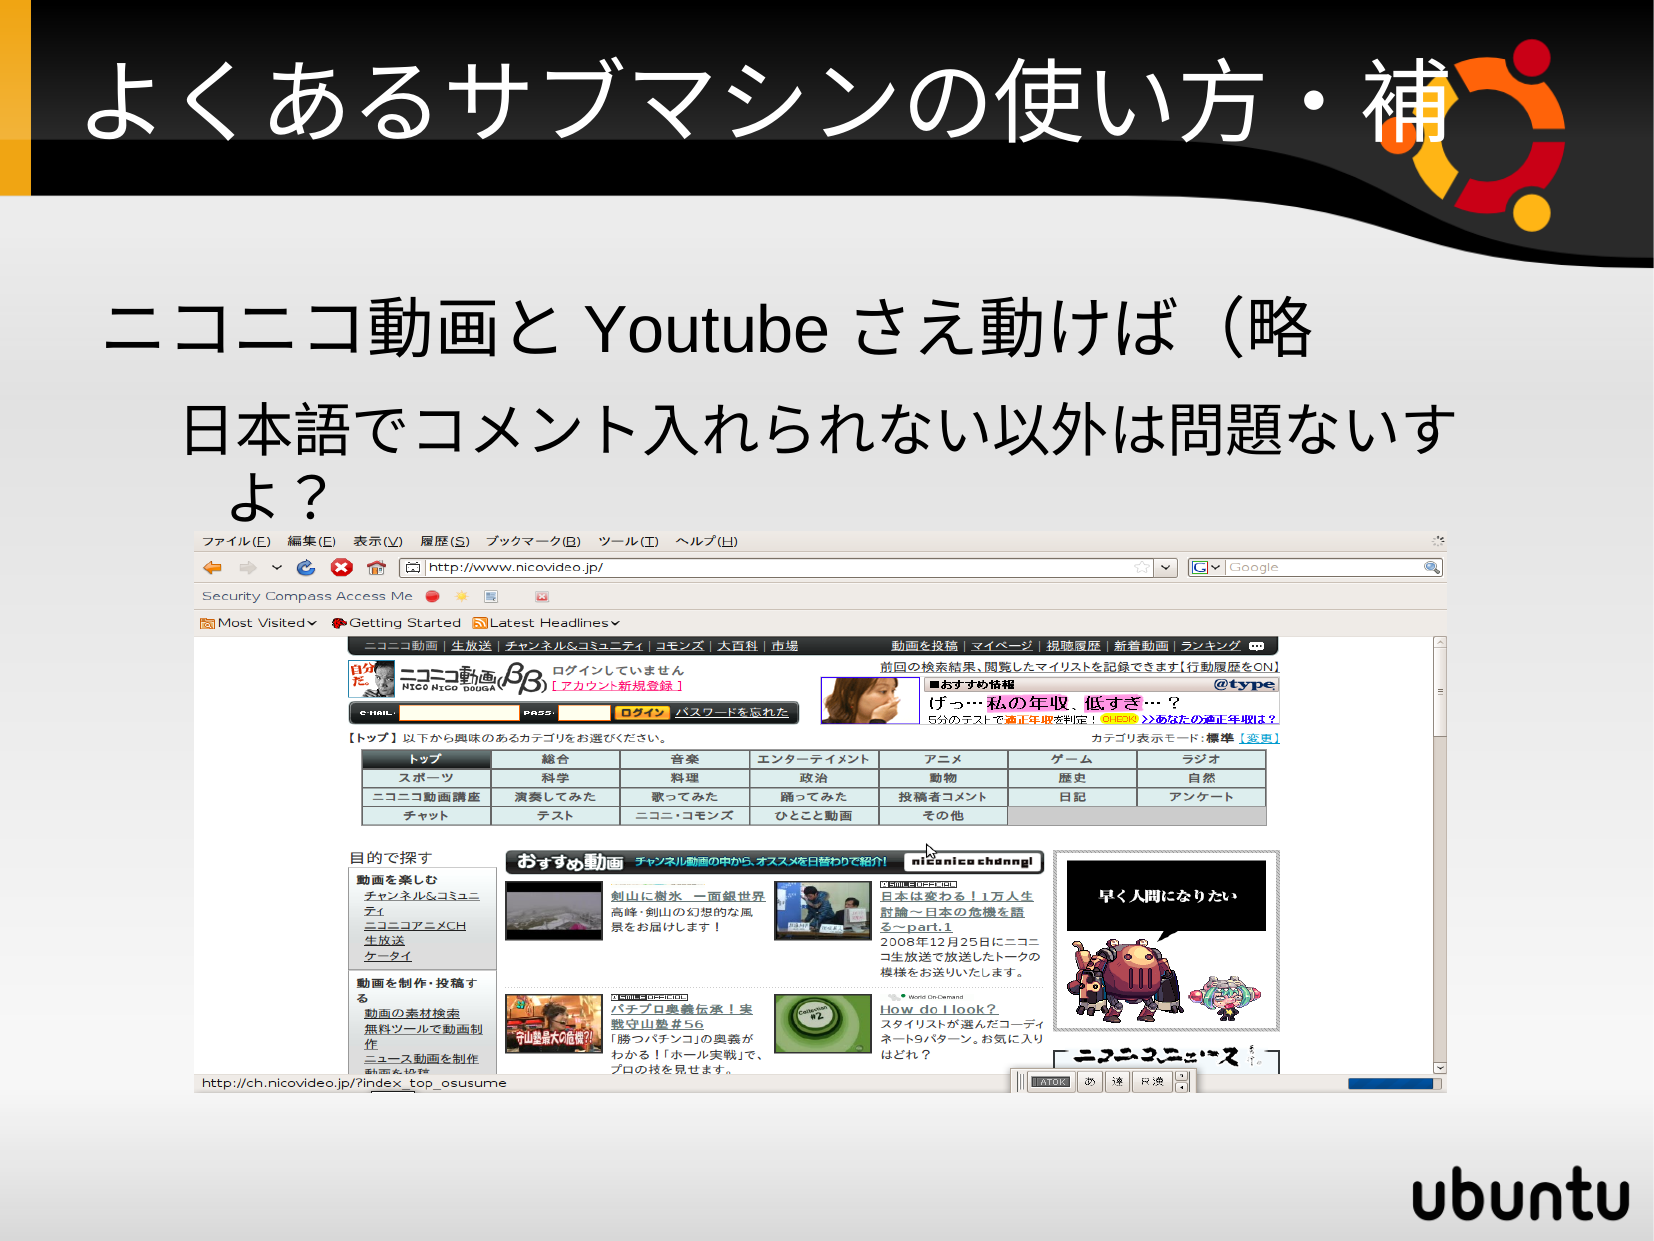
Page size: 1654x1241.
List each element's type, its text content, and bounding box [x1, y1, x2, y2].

picture [0, 0, 1654, 1241]
list ニコニコ動画とYoutubeさえ動けば（略 日本語でコメント入れられない以外は問題ないすよ？ [82, 290, 1571, 1094]
title よくあるサブマシンの使い方・補 [76, 7, 1565, 200]
